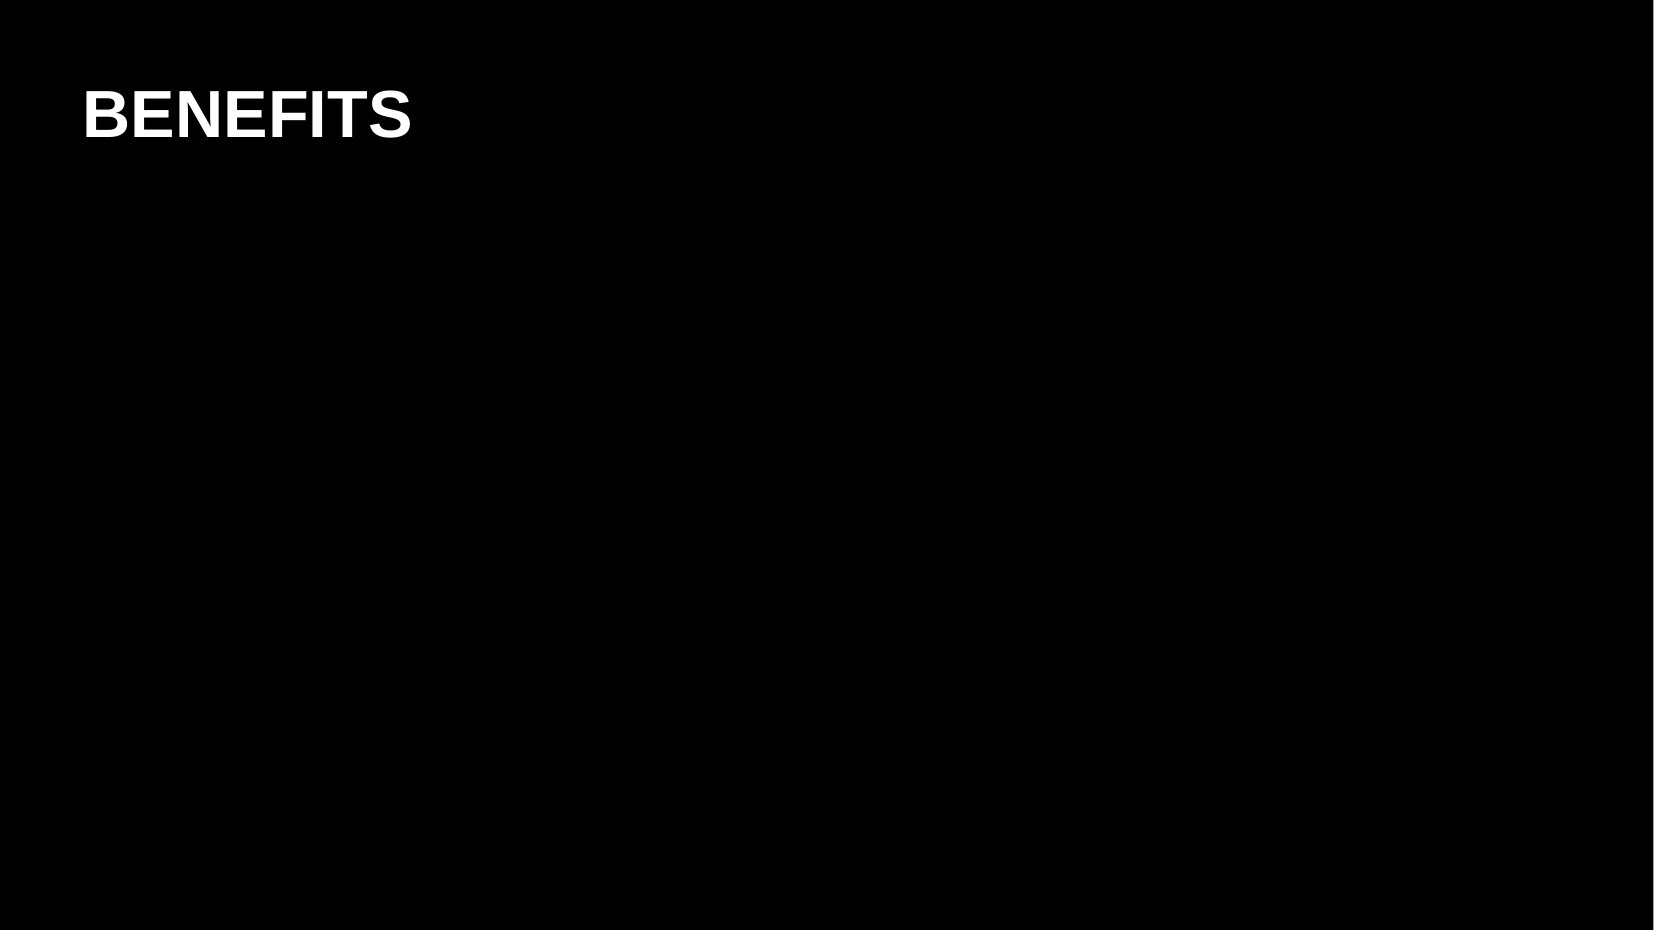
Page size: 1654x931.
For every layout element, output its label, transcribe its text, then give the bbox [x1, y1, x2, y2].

title BENEFITS [82, 37, 1571, 193]
